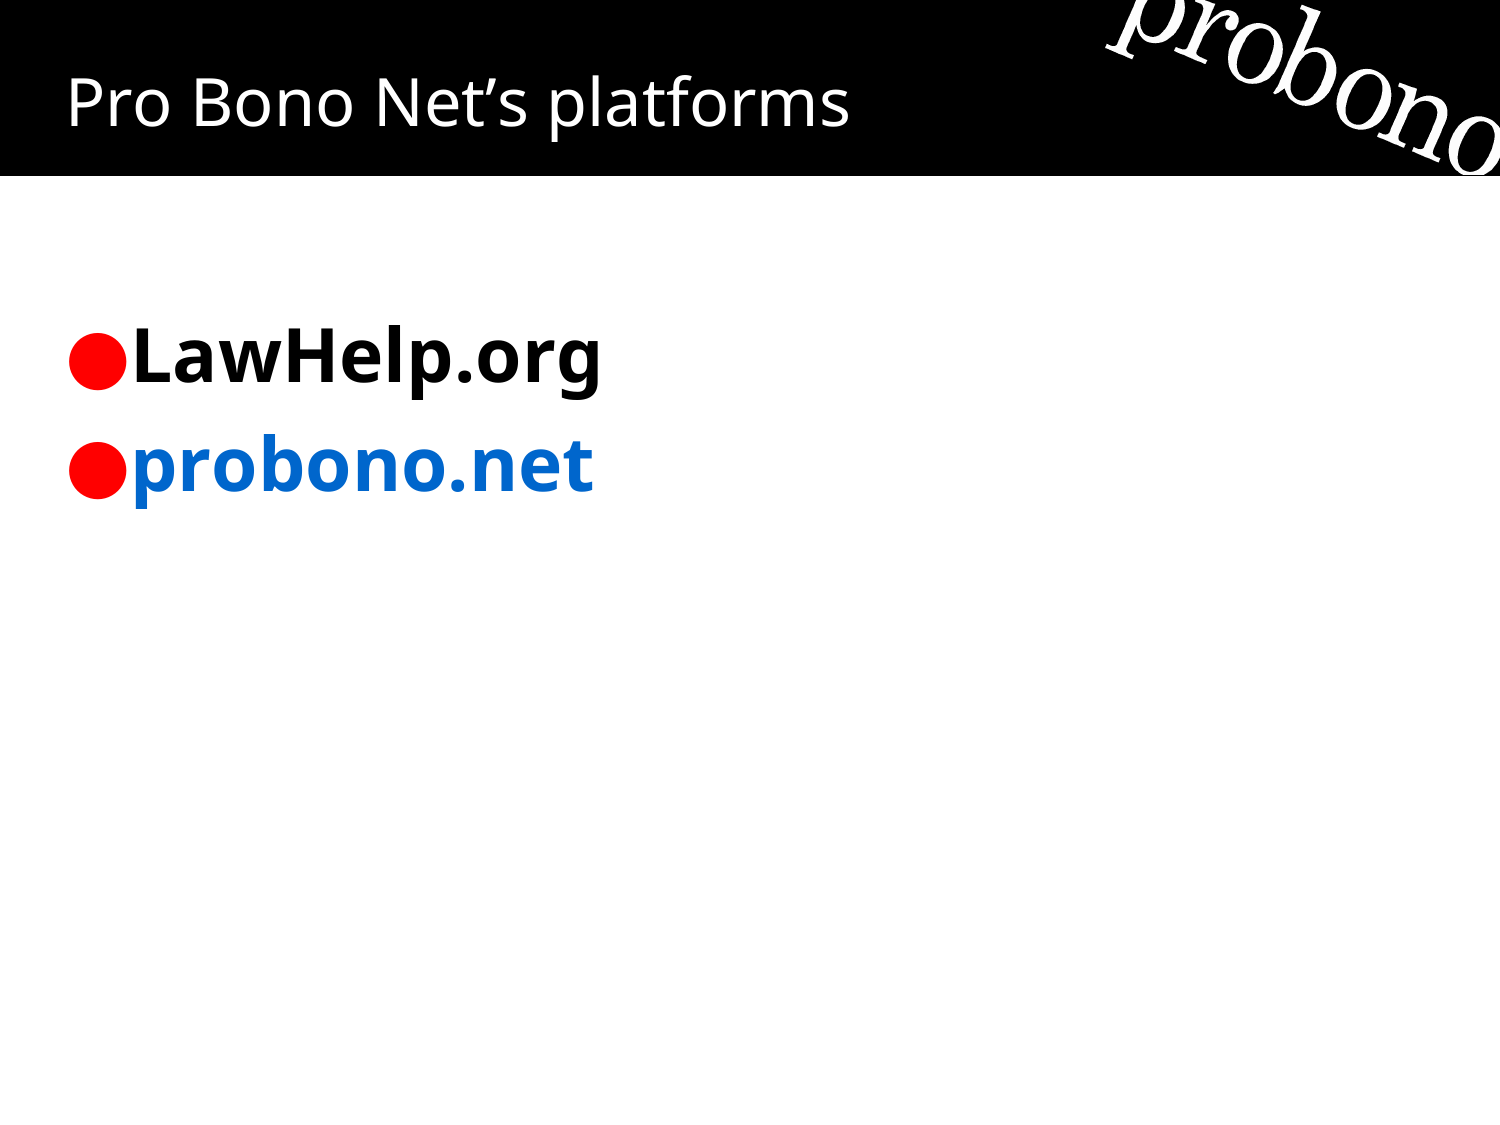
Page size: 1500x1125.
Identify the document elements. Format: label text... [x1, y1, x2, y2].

title Pro Bono Net’s platforms [50, 49, 1238, 150]
list LawHelp.org probono.net [50, 299, 1450, 1038]
